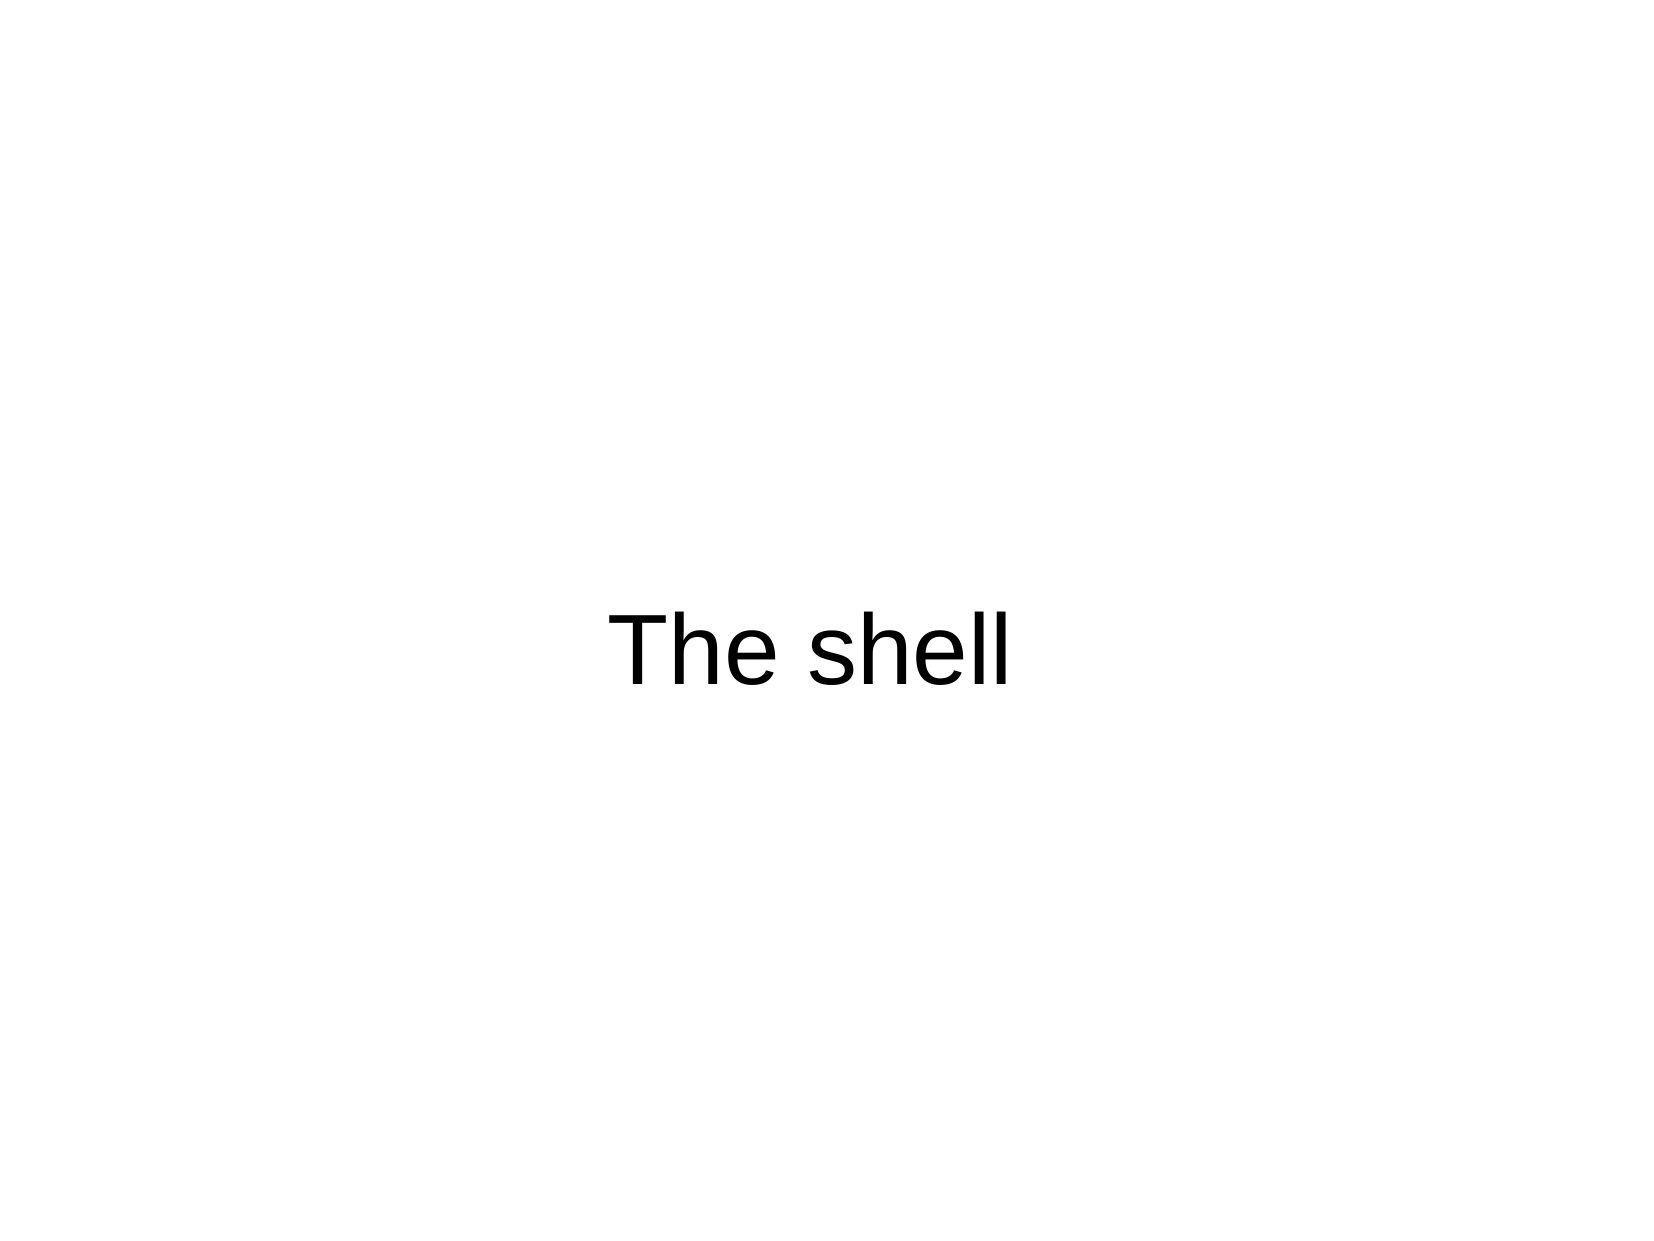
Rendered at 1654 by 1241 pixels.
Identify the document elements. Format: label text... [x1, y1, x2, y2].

text_box The shell [82, 290, 1538, 1010]
